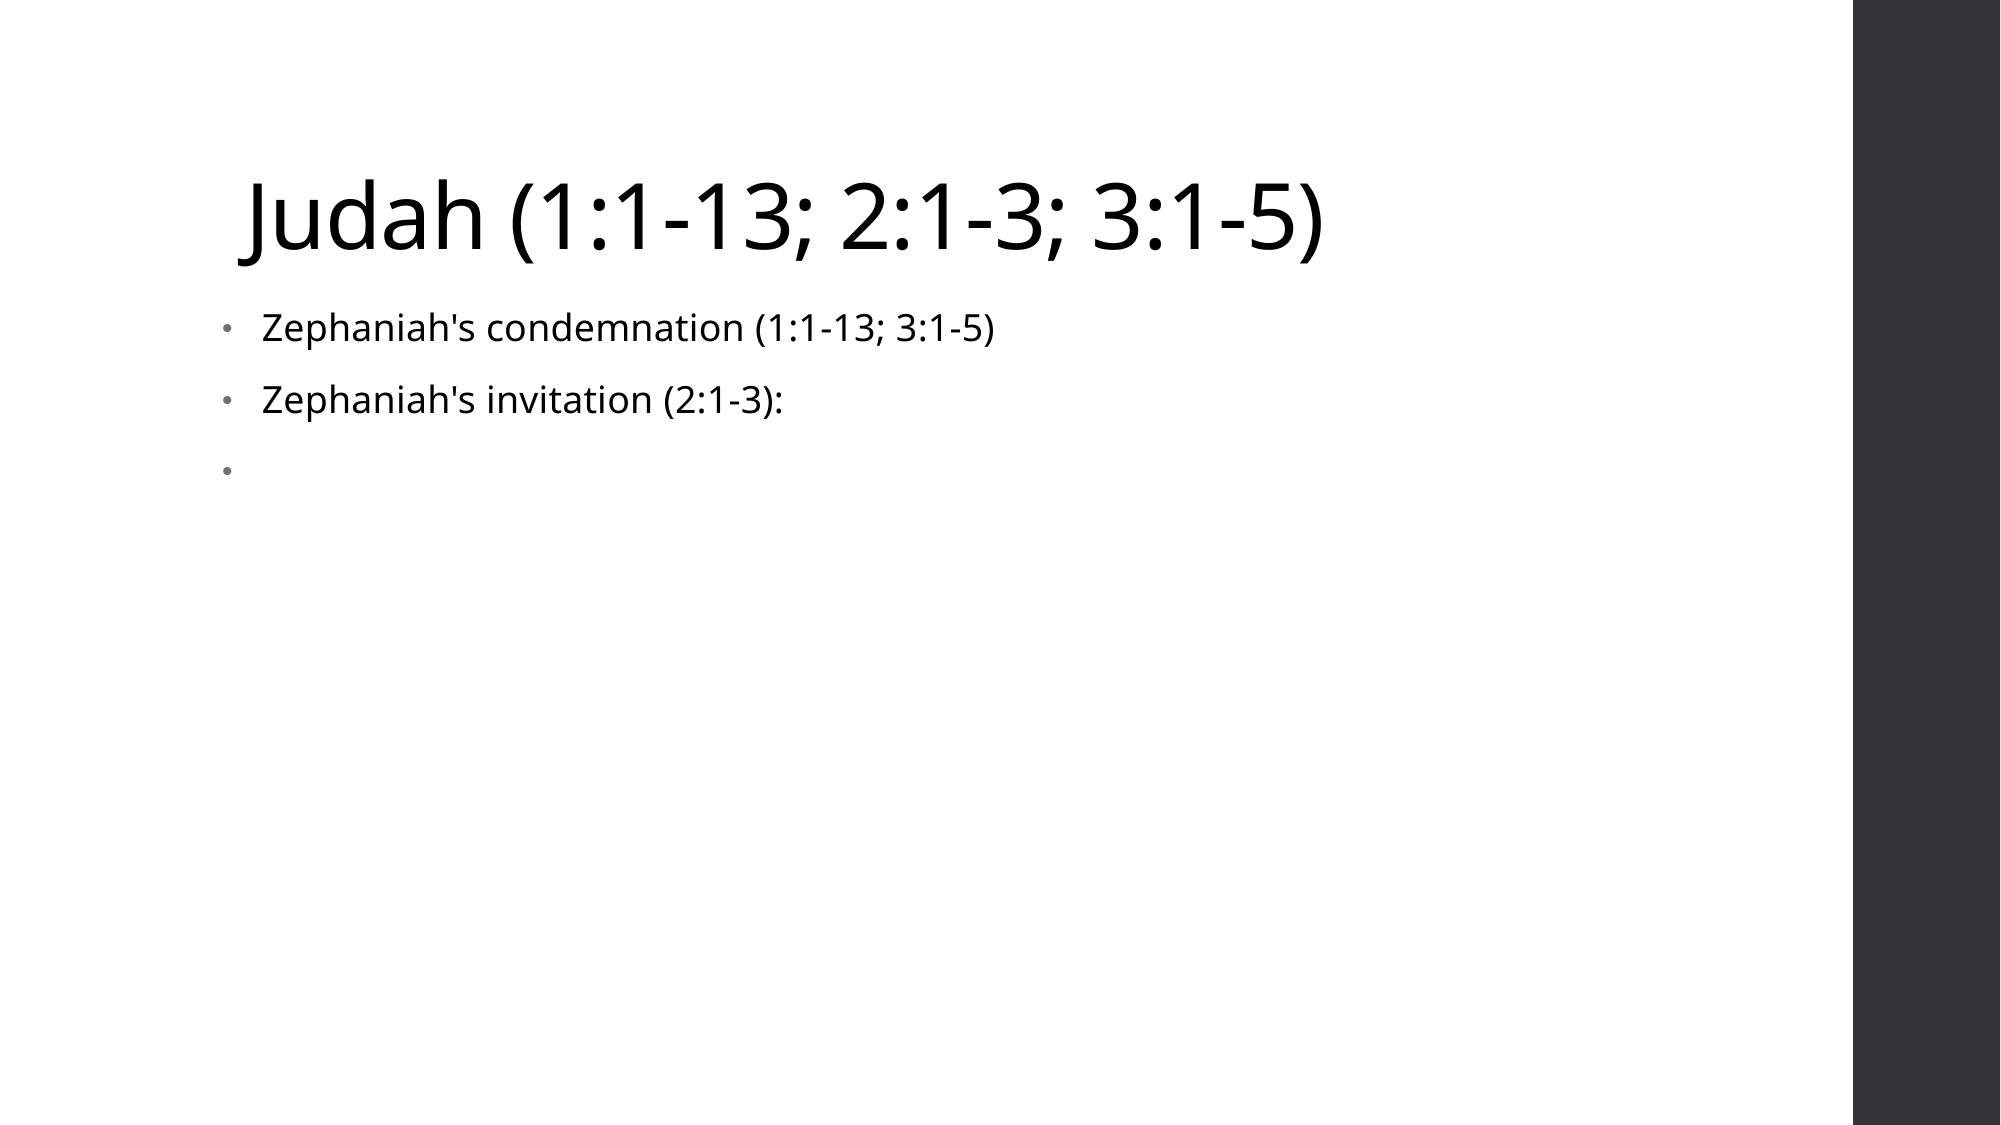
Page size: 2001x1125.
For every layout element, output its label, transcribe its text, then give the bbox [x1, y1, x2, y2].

list Zephaniah's condemnation (1:1-13; 3:1-5) Zephaniah's invitation (2:1-3): [206, 299, 1617, 1014]
title Judah (1:1-13; 2:1-3; 3:1-5) [206, 60, 1797, 278]
